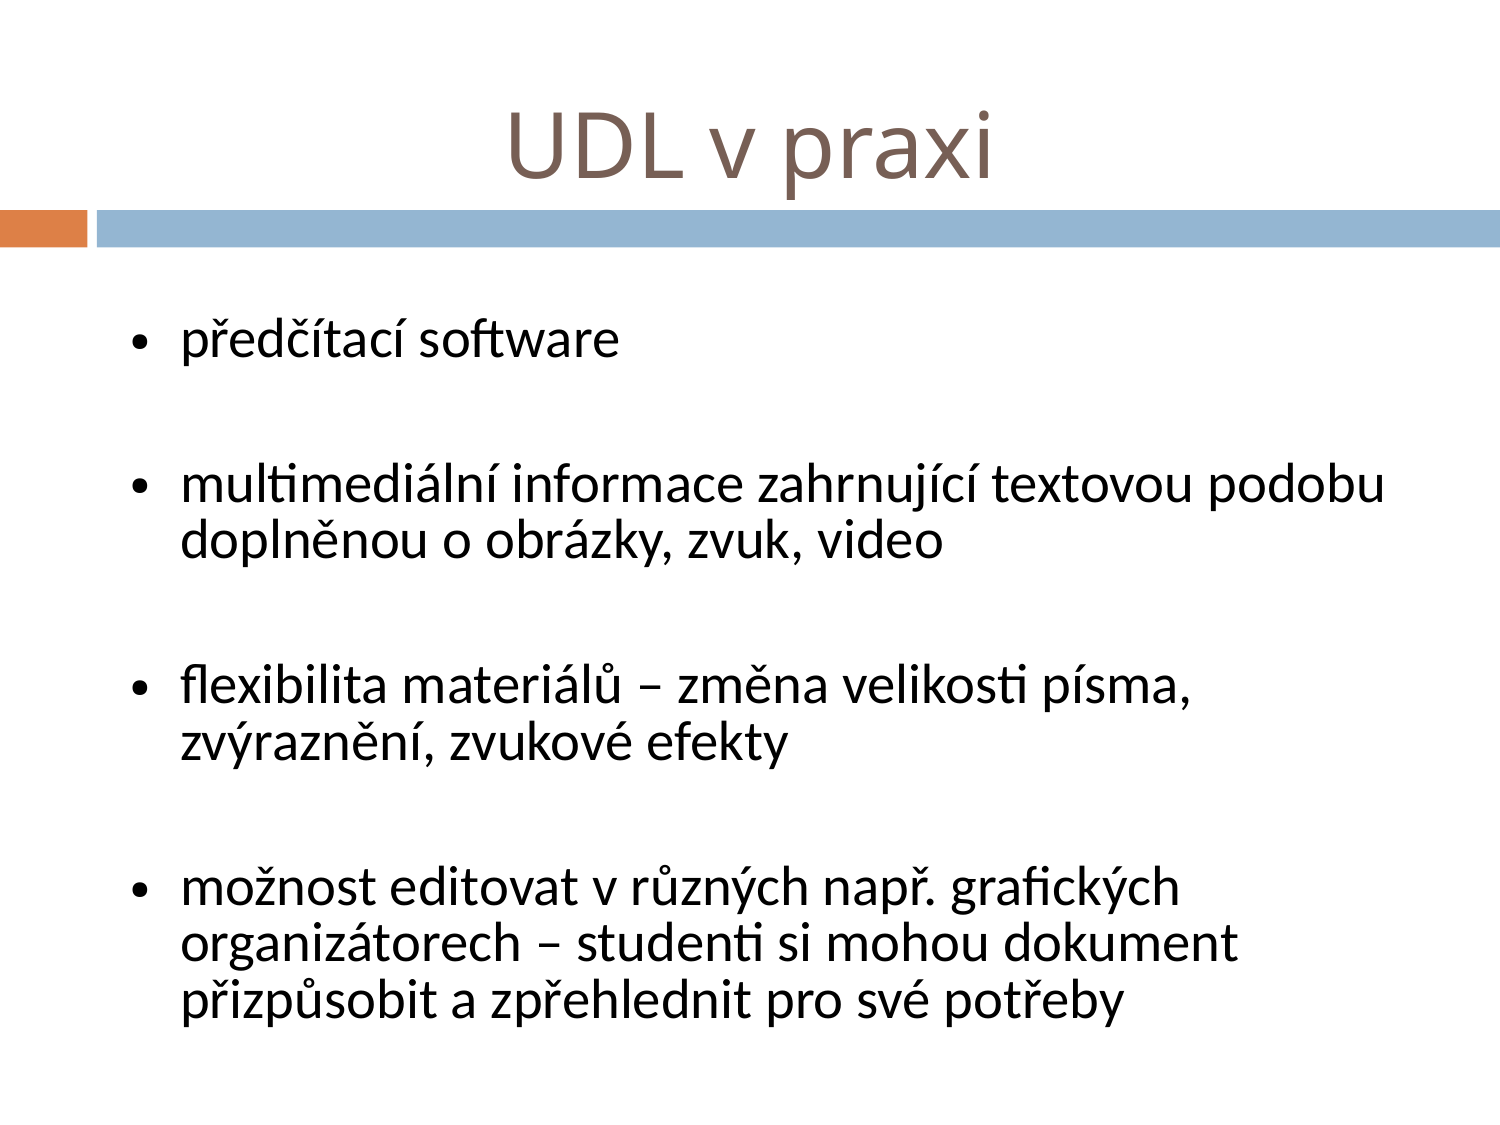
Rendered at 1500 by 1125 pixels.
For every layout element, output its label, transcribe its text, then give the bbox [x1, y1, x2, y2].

title UDL v praxi [0, 0, 1500, 213]
list předčítací software multimediální informace zahrnující textovou podobu doplněnou o obrázky, zvuk, video flexibilita materiálů – změna velikosti písma, zvýraznění, zvukové efekty možnost editovat v různých např. grafických organizátorech – studenti si mohou dokument přizpůsobit a zpřehlednit pro své potřeby [98, 307, 1465, 1050]
